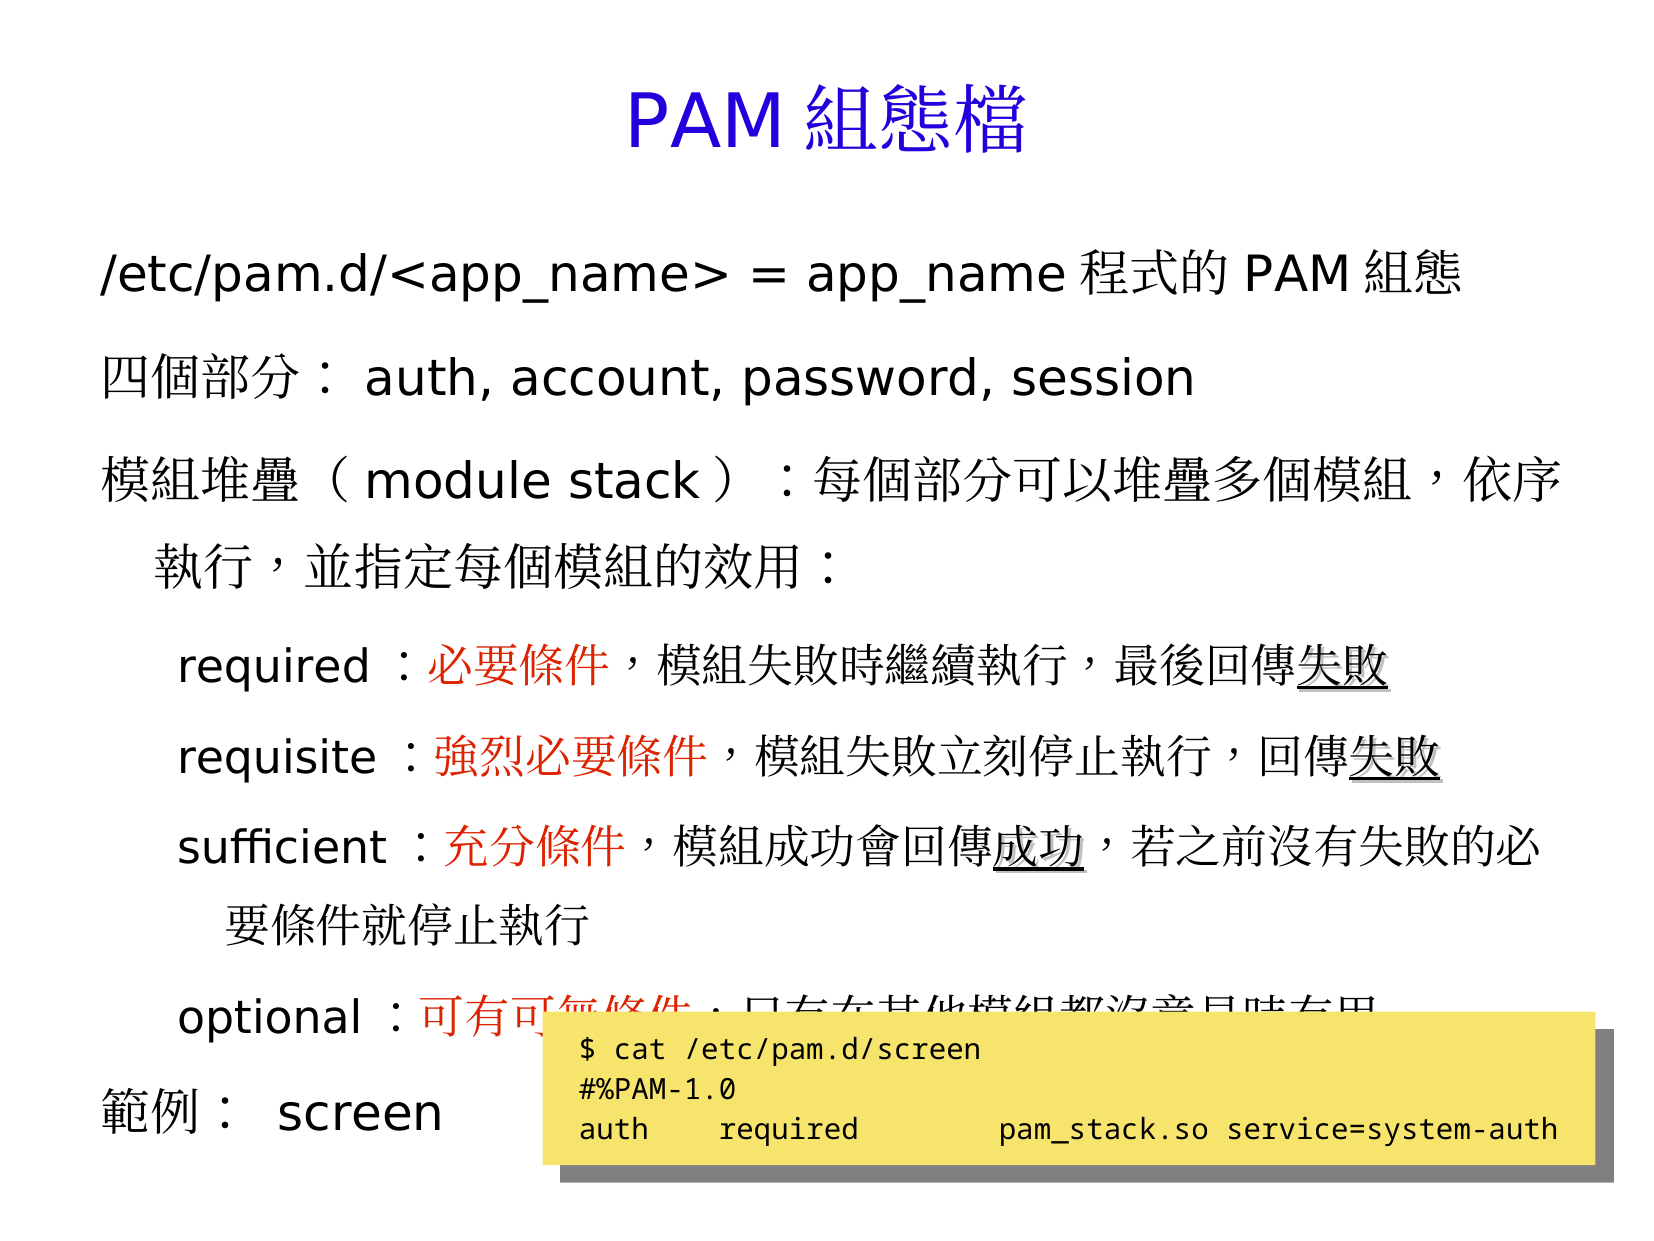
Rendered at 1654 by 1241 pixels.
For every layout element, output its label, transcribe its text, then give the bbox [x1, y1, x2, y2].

title PAM組態檔 [82, 49, 1571, 182]
list /etc/pam.d/<app_name> = app_name程式的PAM組態 四個部分：auth, account, password, session 模組堆疊（module stack）：每個部分可以堆疊多個模組，依序執行，並指定每個模組的效用： required：必要條件，模組失敗時繼續執行，最後回傳失敗 requisite：強烈必要條件，模組失敗立刻停止執行，回傳失敗 sufficient：充分條件，模組成功會回傳成功，若之前沒有失敗的必要條件就停止執行 optional：可有可無條件，只有在其他模組都沒意見時有用 範例： screen [82, 219, 1571, 1109]
text_box $ cat /etc/pam.d/screen #%PAM-1.0 auth required pam_stack.so service=system-auth [542, 1011, 1596, 1166]
